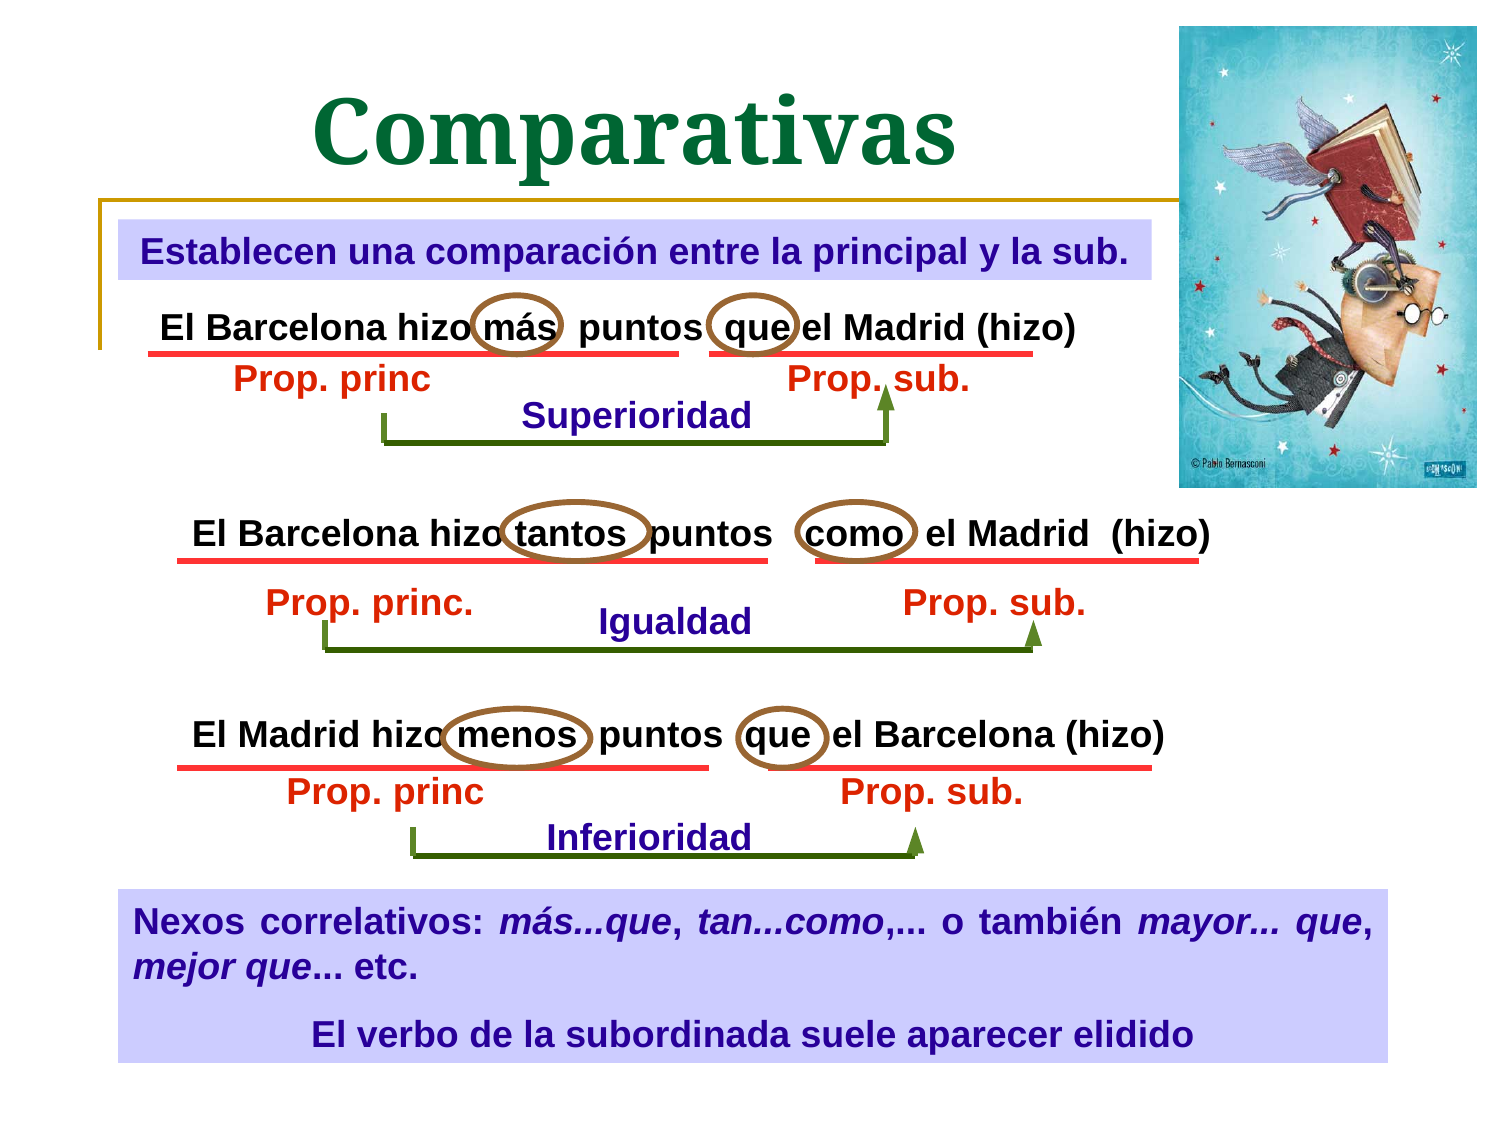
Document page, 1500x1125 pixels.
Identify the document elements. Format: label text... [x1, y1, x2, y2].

text_box El Barcelona hizo tantos puntos como el Madrid (hizo) Prop. princ. Prop. sub. [506, 505, 646, 558]
text_box El Barcelona hizo más puntos que el Madrid (hizo) Prop. princ Prop. sub. [712, 299, 794, 351]
title Comparativas [118, 59, 1152, 178]
text_box El Barcelona hizo tantos puntos como el Madrid (hizo) Prop. princ. Prop. sub. [801, 505, 912, 558]
text_box Igualdad [583, 589, 768, 650]
text_box El Madrid hizo menos puntos que el Barcelona (hizo) Prop. princ Prop. sub. [177, 702, 1182, 886]
picture [1179, 26, 1477, 488]
text_box Establecen una comparación entre la principal y la sub. [118, 219, 1152, 280]
text_box Superioridad [506, 383, 768, 444]
text_box El Barcelona hizo más puntos que el Madrid (hizo) Prop. princ Prop. sub. [144, 295, 1093, 479]
text_box El Barcelona hizo tantos puntos como el Madrid (hizo) Prop. princ. Prop. sub. [177, 501, 1228, 762]
text_box Inferioridad [531, 805, 768, 866]
text_box Nexos correlativos: más...que, tan...como,... o también mayor... que, mejor que... etc. El verbo de la subordinada suele aparecer elidido [118, 889, 1388, 1063]
